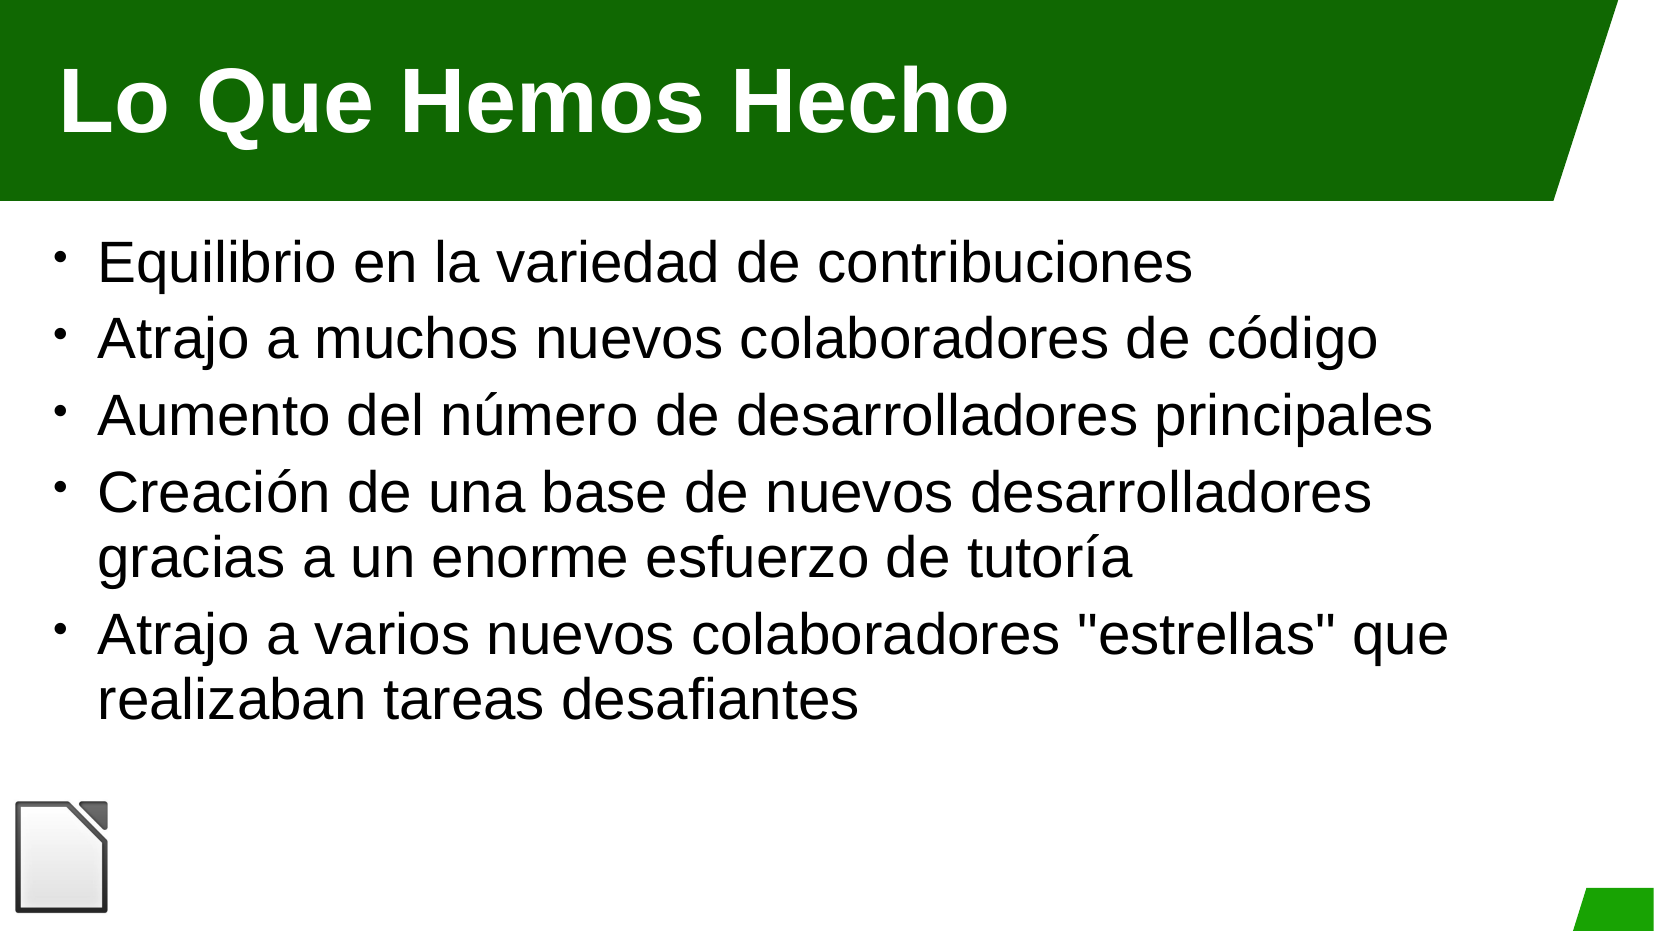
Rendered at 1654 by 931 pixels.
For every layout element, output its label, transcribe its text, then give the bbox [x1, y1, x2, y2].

picture [12, 798, 111, 917]
list Equilibrio en la variedad de contribuciones Atrajo a muchos nuevos colaboradores de código Aumento del número de desarrolladores principales Creación de una base de nuevos desarrolladores gracias a un enorme esfuerzo de tutoría Atrajo a varios nuevos colaboradores "estrellas" que realizaban tareas desafiantes [53, 229, 1542, 898]
title Lo Que Hemos Hecho [59, 13, 1548, 189]
